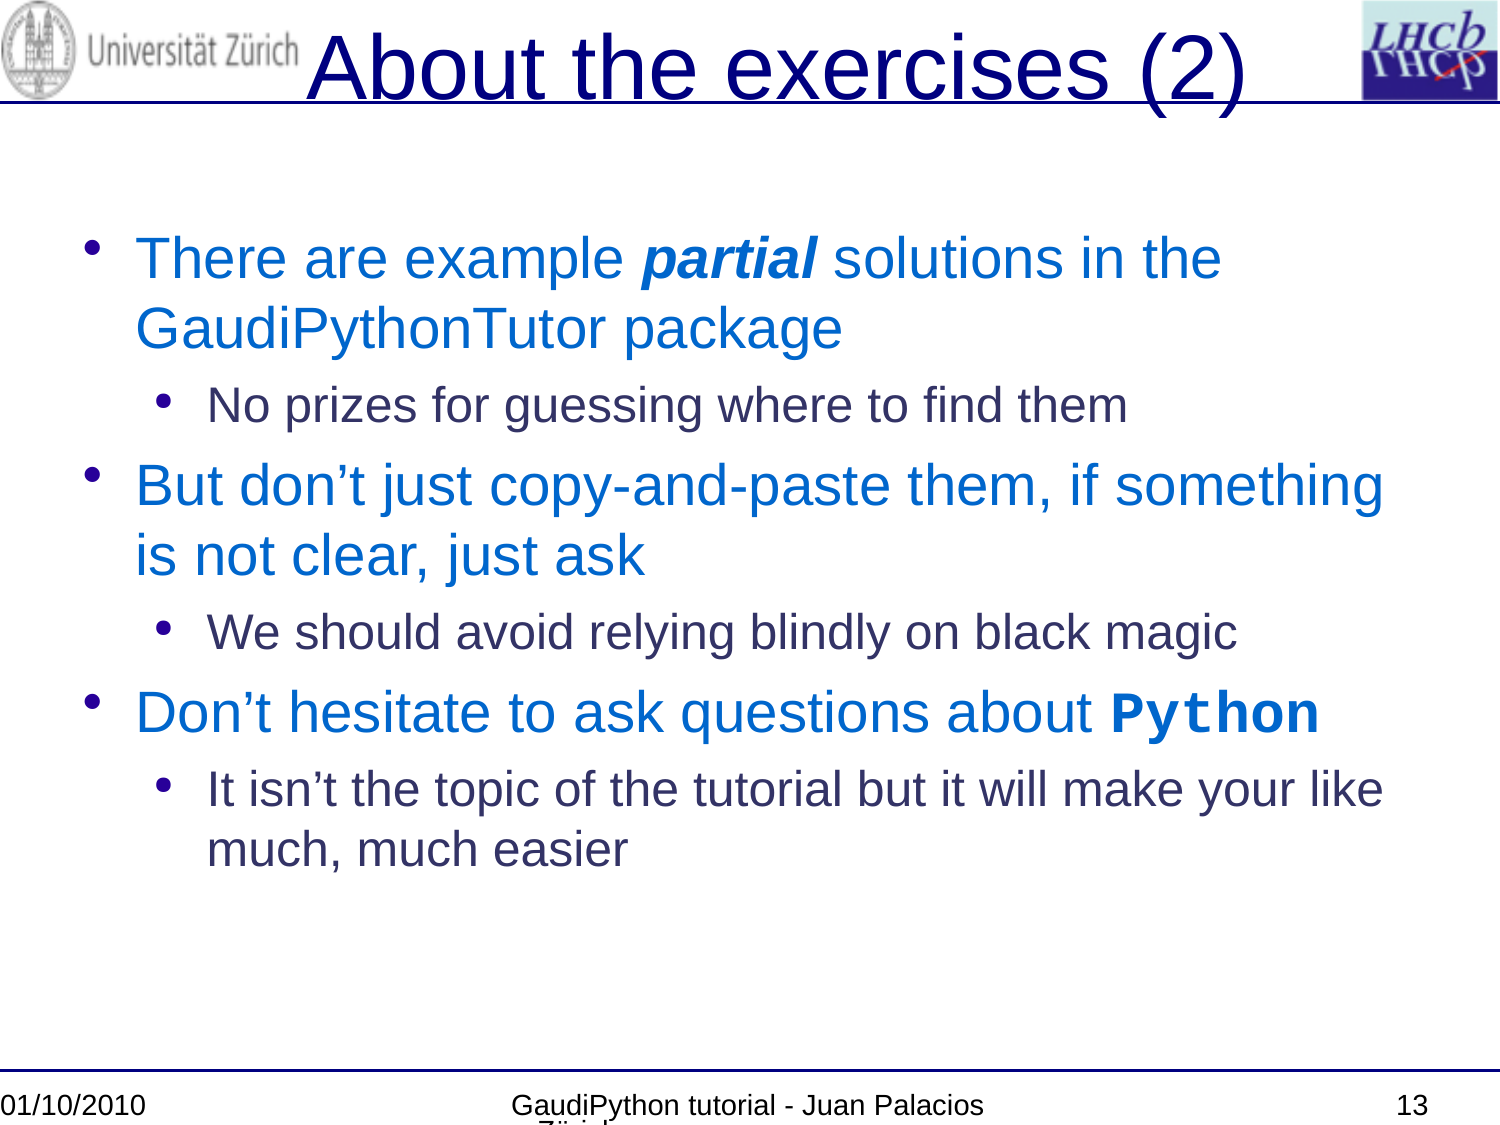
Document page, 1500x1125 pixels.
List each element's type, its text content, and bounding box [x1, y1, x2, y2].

picture [0, 0, 224, 101]
list There are example partial solutions in the GaudiPythonTutor package No prizes for guessing where to find them But don’t just copy-and-paste them, if something is not clear, just ask We should avoid relying blindly on black magic Don’t hesitate to ask questions about Python It isn’t the topic of the tutorial but it will make your like much, much easier [49, 212, 1425, 938]
title About the exercises (2) [224, 0, 1300, 126]
picture [1360, 0, 1500, 101]
